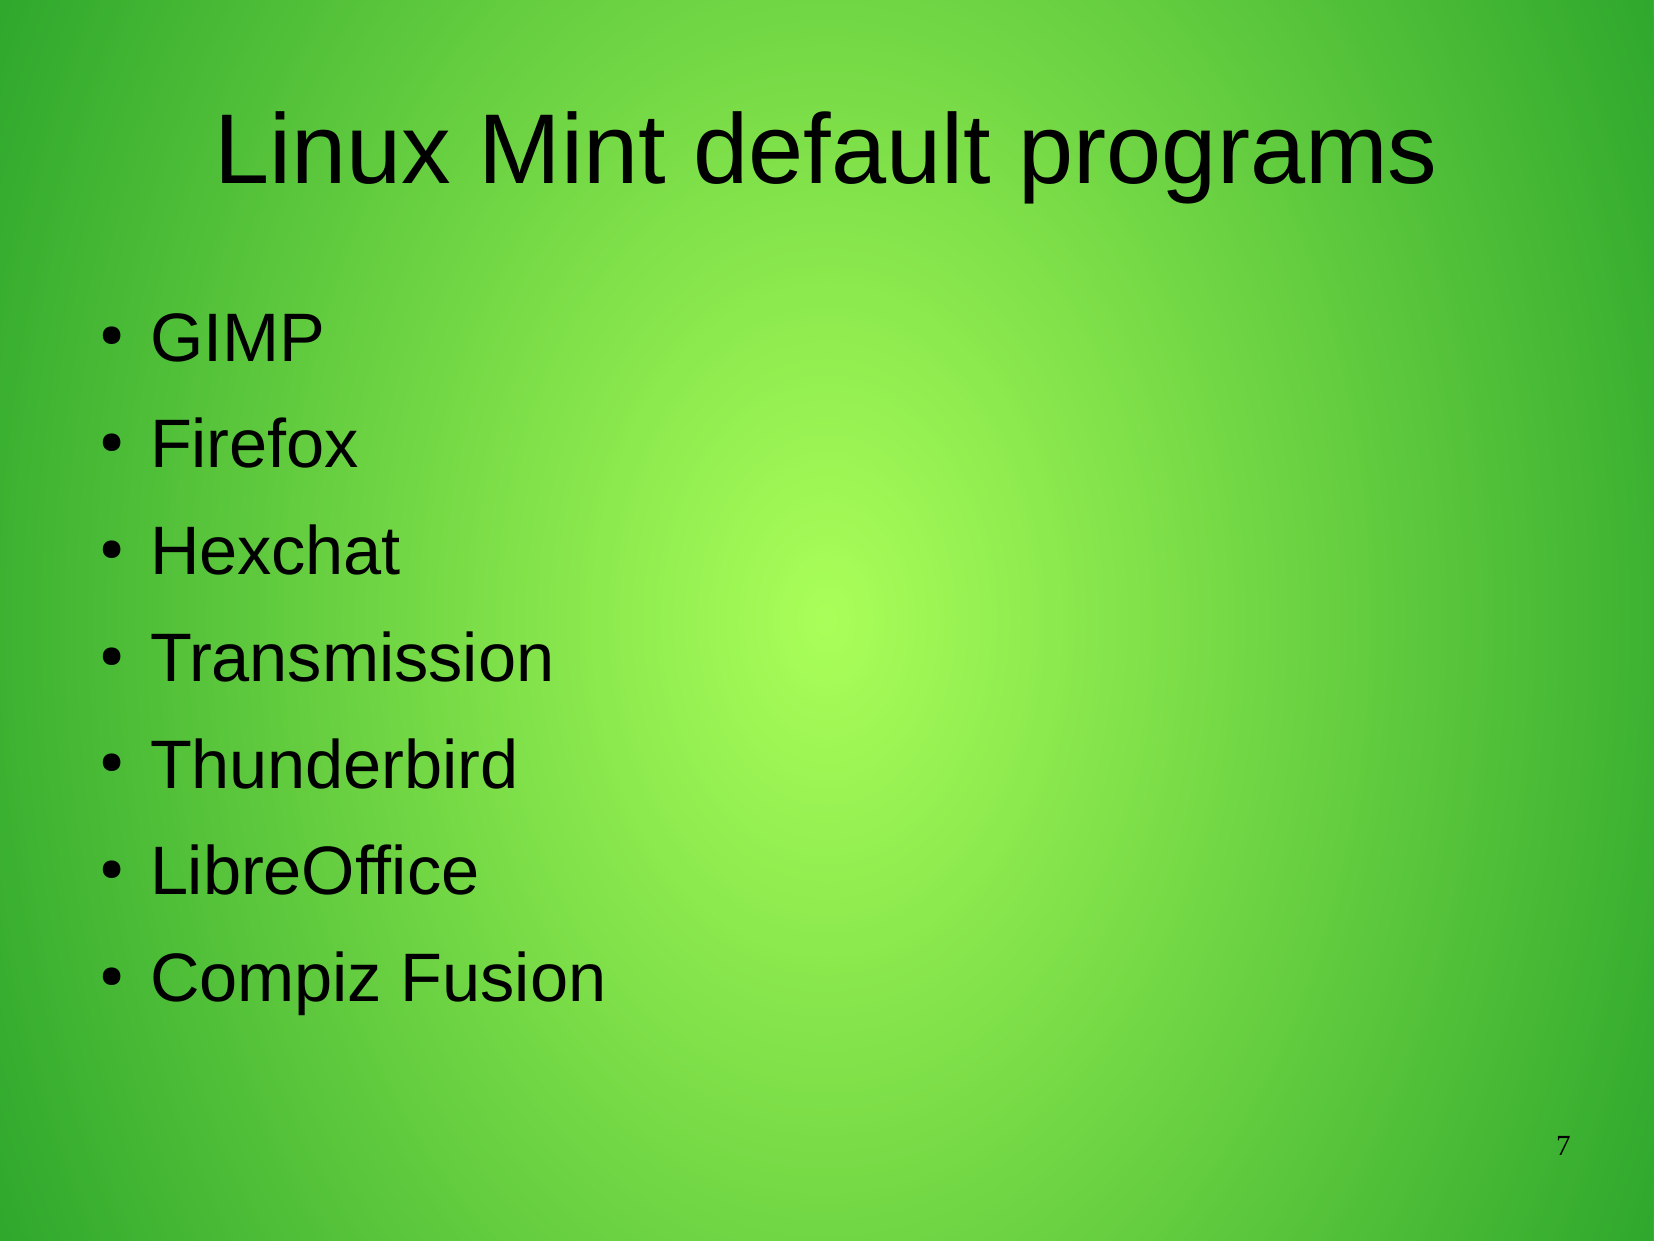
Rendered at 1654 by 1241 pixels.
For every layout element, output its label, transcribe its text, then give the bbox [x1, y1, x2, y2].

title Linux Mint default programs [82, 47, 1571, 252]
list GIMP Firefox Hexchat Transmission Thunderbird LibreOffice Compiz Fusion [82, 299, 1571, 1019]
